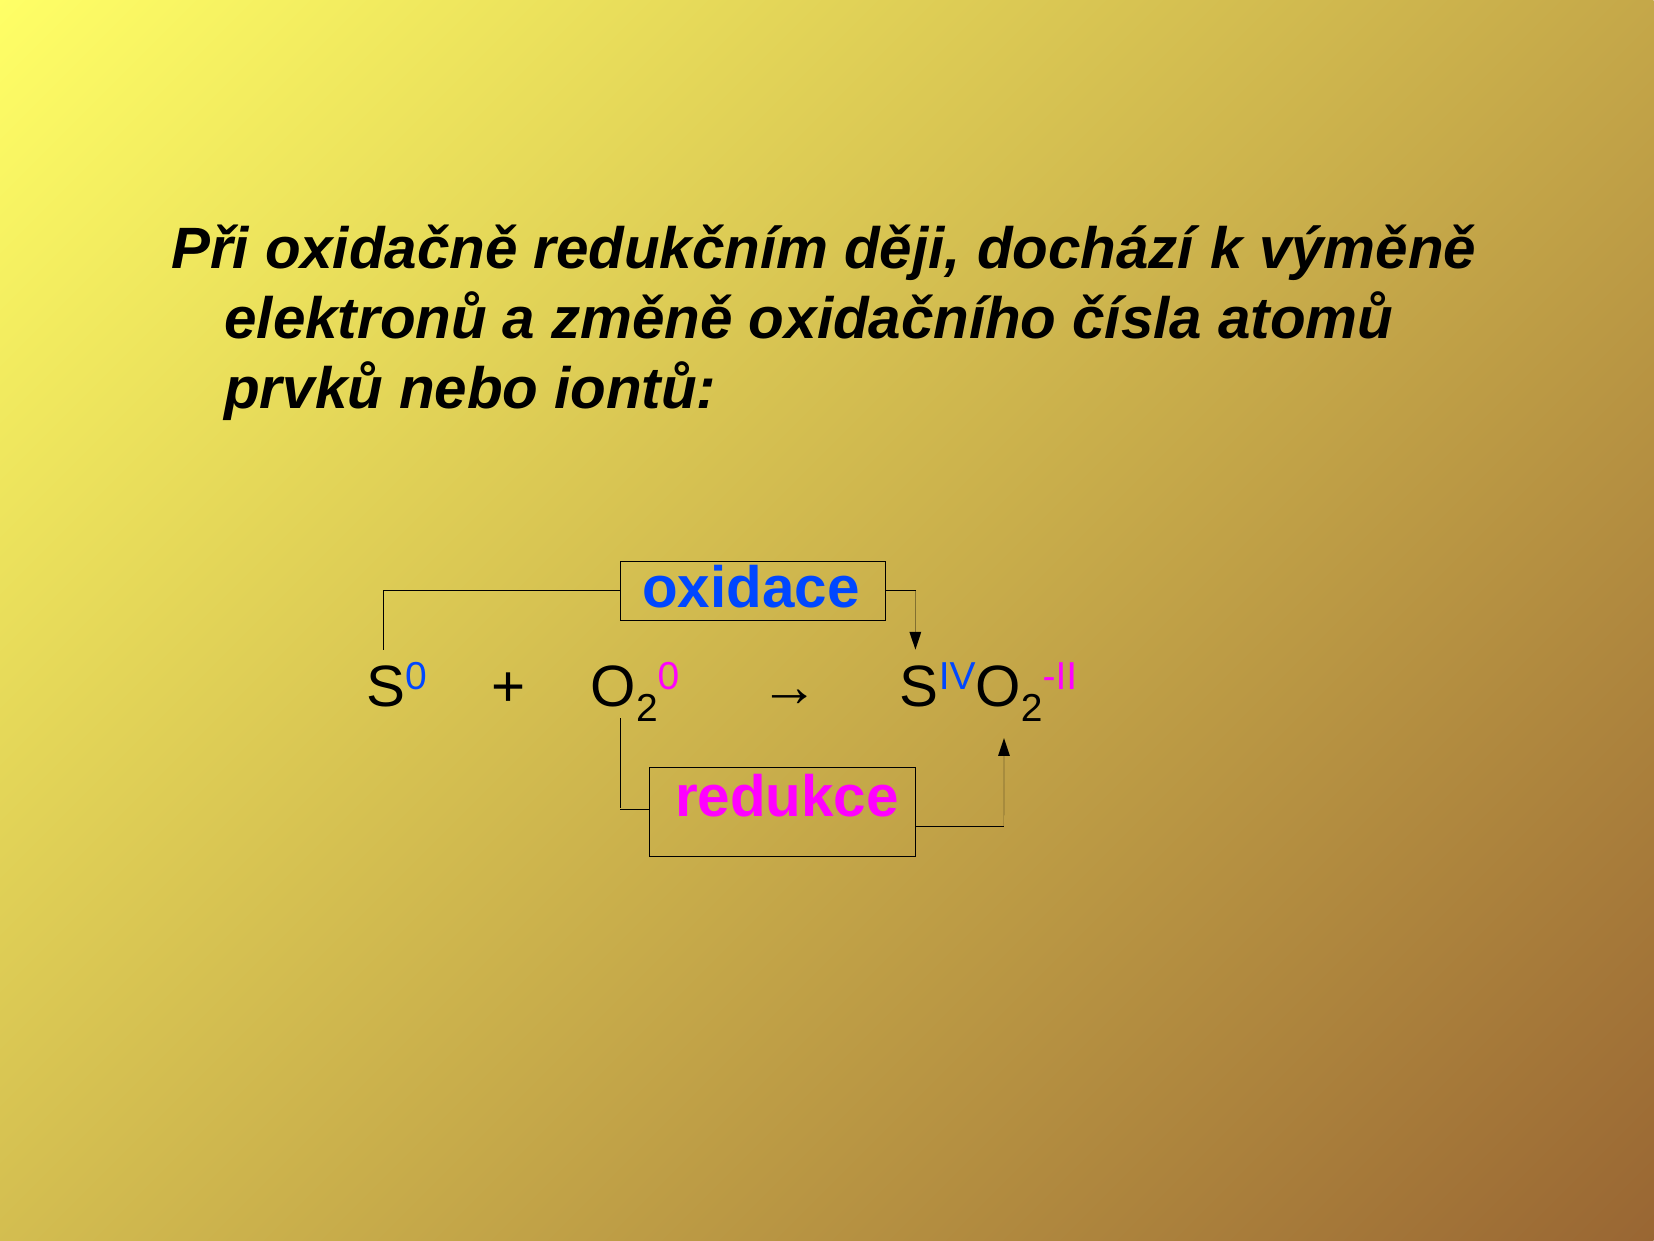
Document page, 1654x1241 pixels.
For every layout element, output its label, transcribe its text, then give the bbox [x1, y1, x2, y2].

list Při oxidačně redukčním ději, dochází k výměně elektronů a změně oxidačního čísla atomů prvků nebo iontů: oxidace S0 + O20 → SIVO2-II redukce [82, 210, 1536, 1030]
